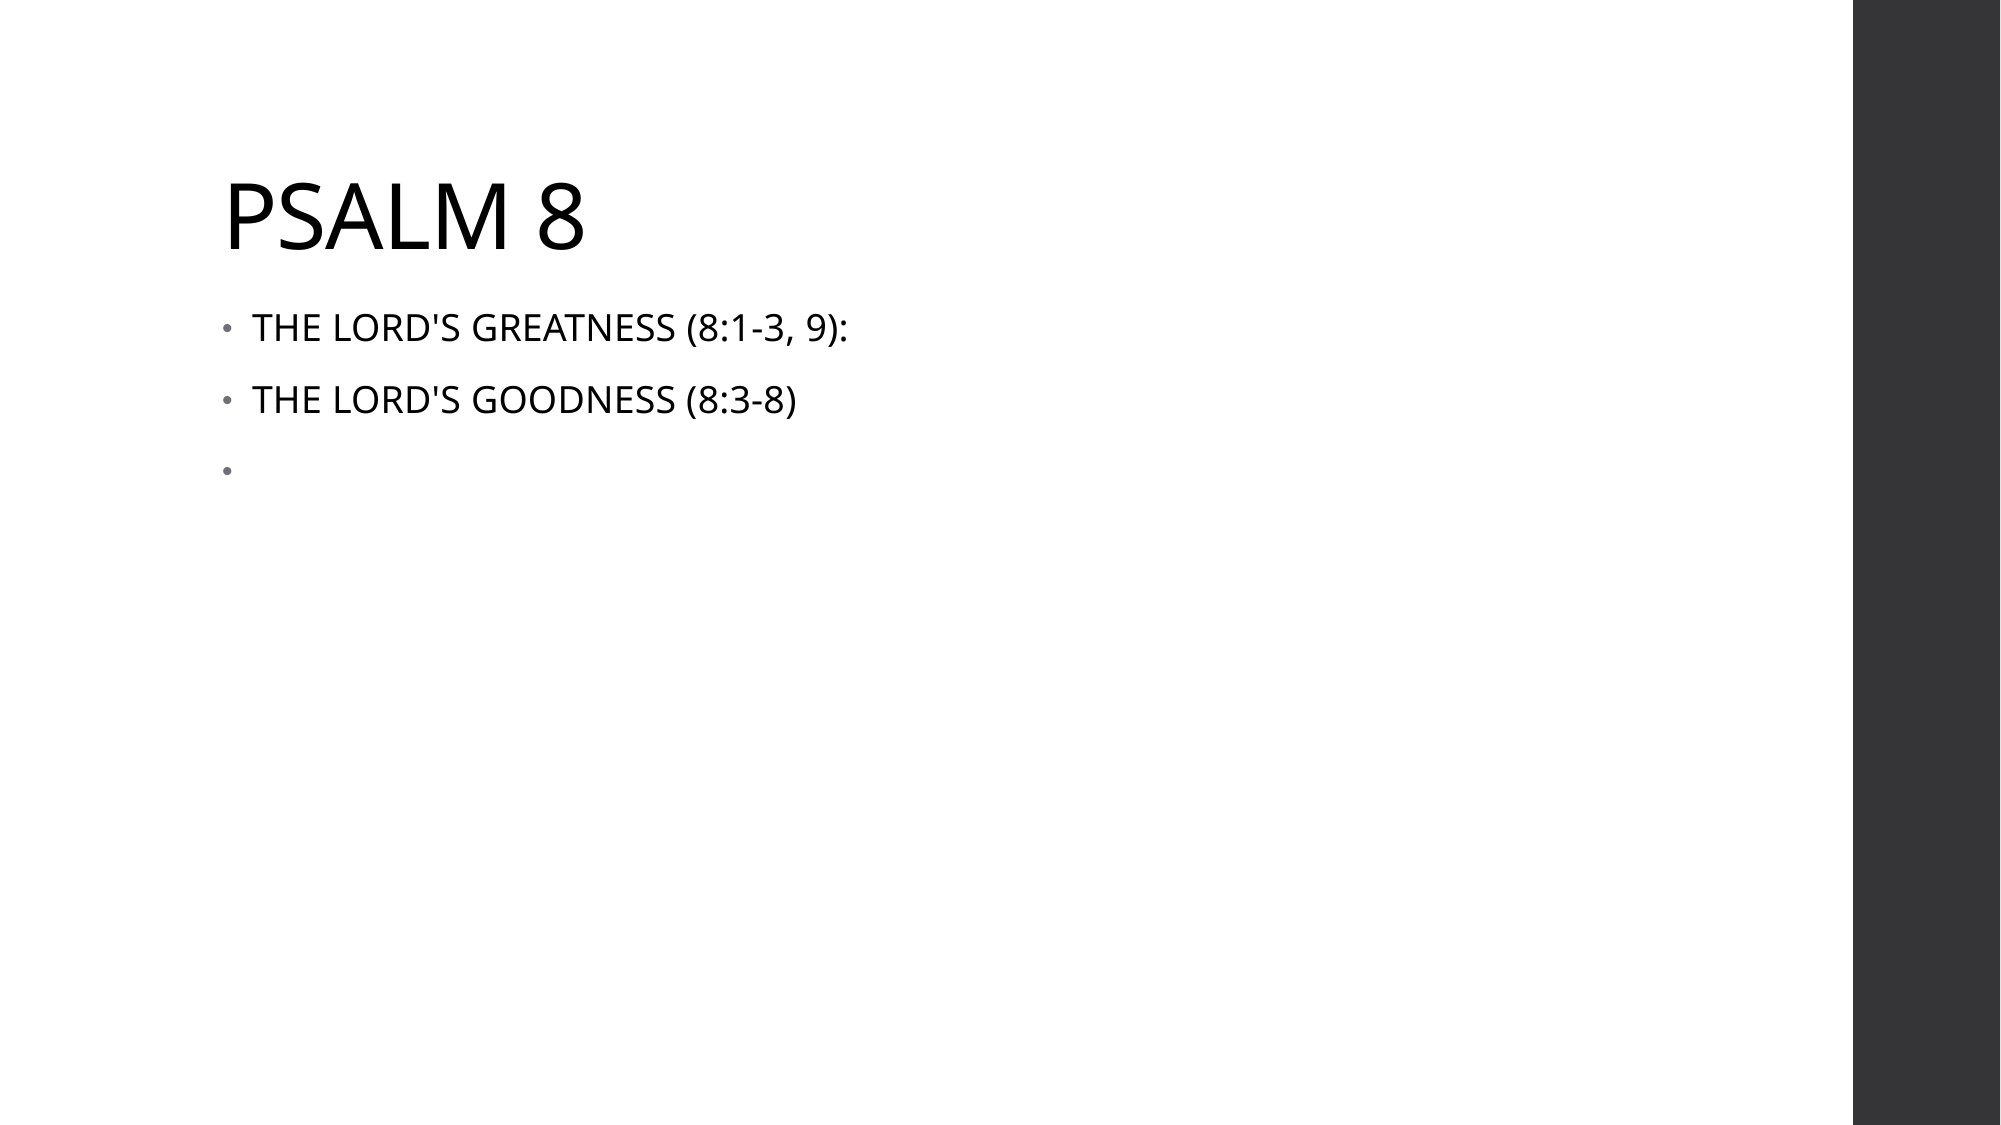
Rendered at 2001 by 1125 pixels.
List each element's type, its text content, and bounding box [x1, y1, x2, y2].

title PSALM 8 [206, 60, 1797, 278]
list THE LORD'S GREATNESS (8:1-3, 9): THE LORD'S GOODNESS (8:3-8) [206, 299, 1617, 1014]
